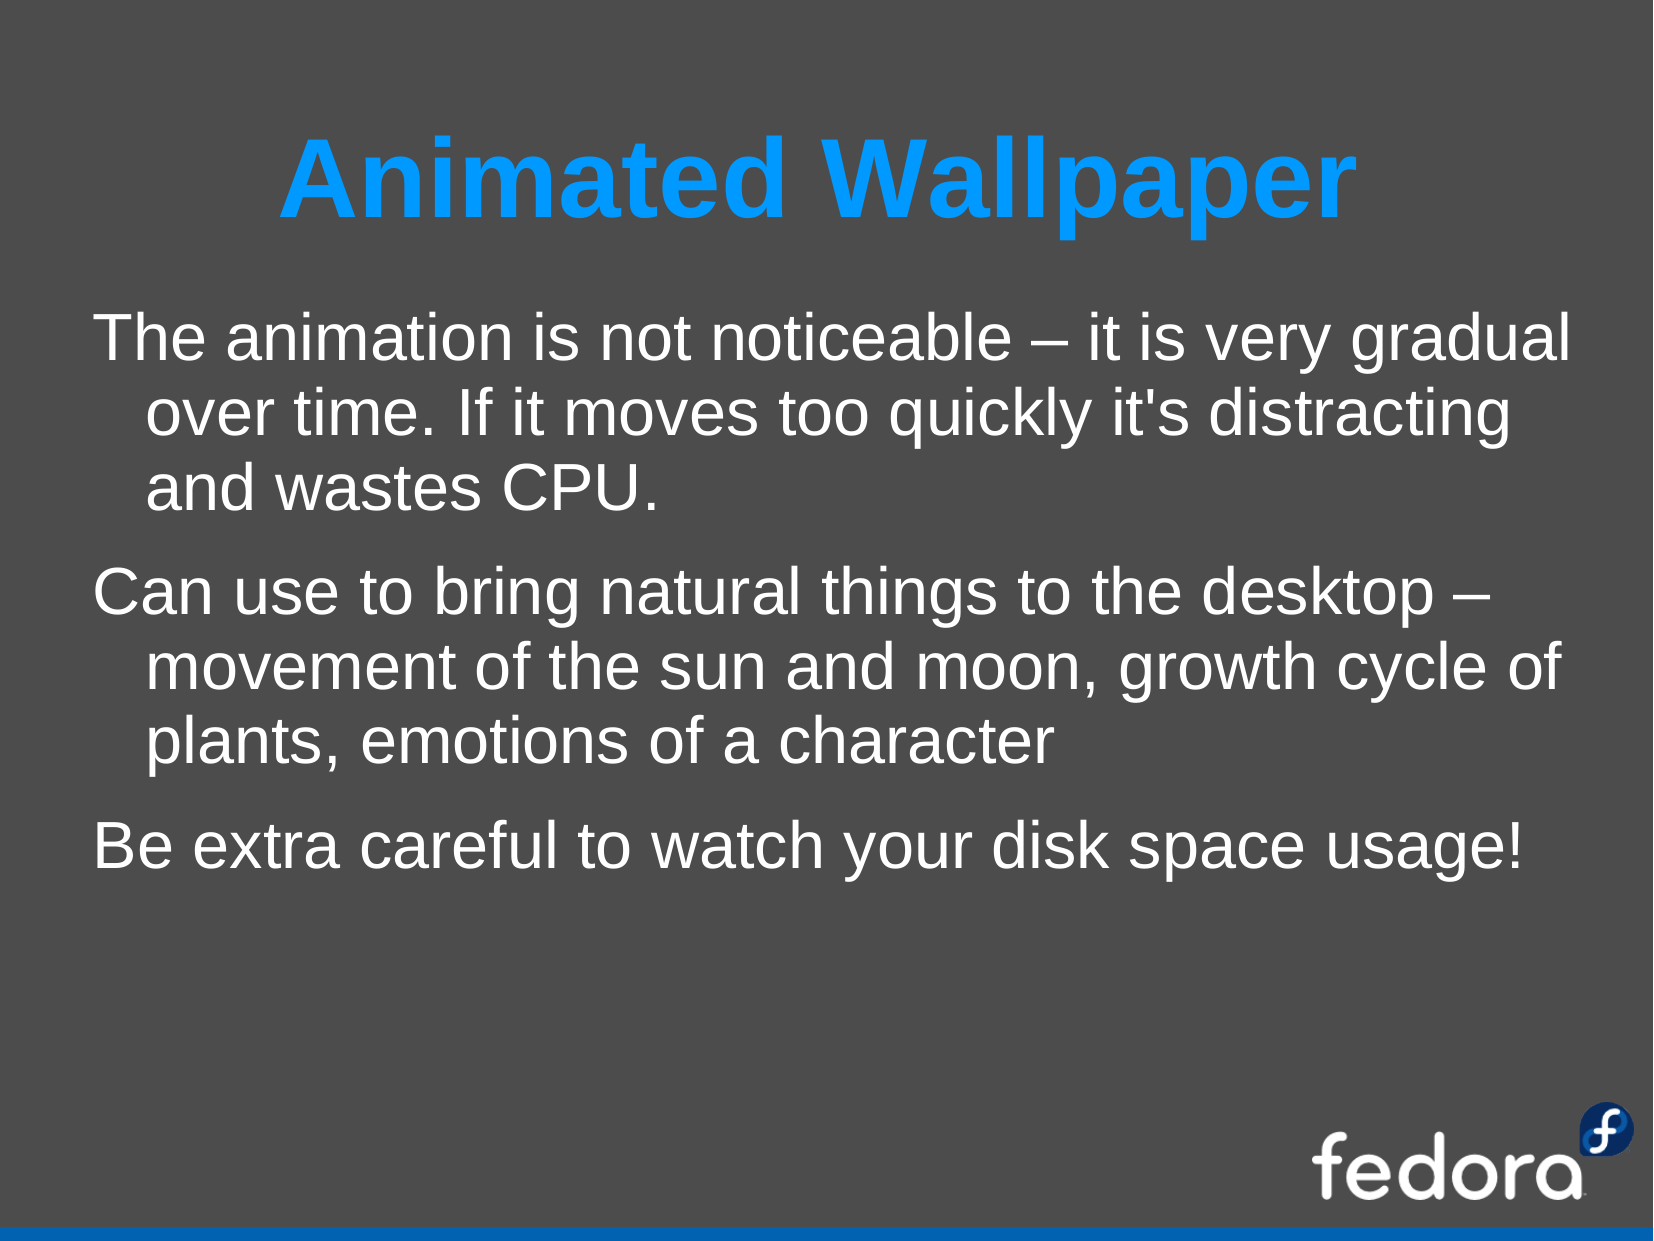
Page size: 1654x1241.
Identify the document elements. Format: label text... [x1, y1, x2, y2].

title Animated Wallpaper [112, 75, 1524, 283]
list The animation is not noticeable – it is very gradual over time. If it moves too quickly it's distracting and wastes CPU. Can use to bring natural things to the desktop – movement of the sun and moon, growth cycle of plants, emotions of a character Be extra careful to watch your disk space usage! [74, 300, 1575, 1067]
picture [1312, 1102, 1634, 1200]
